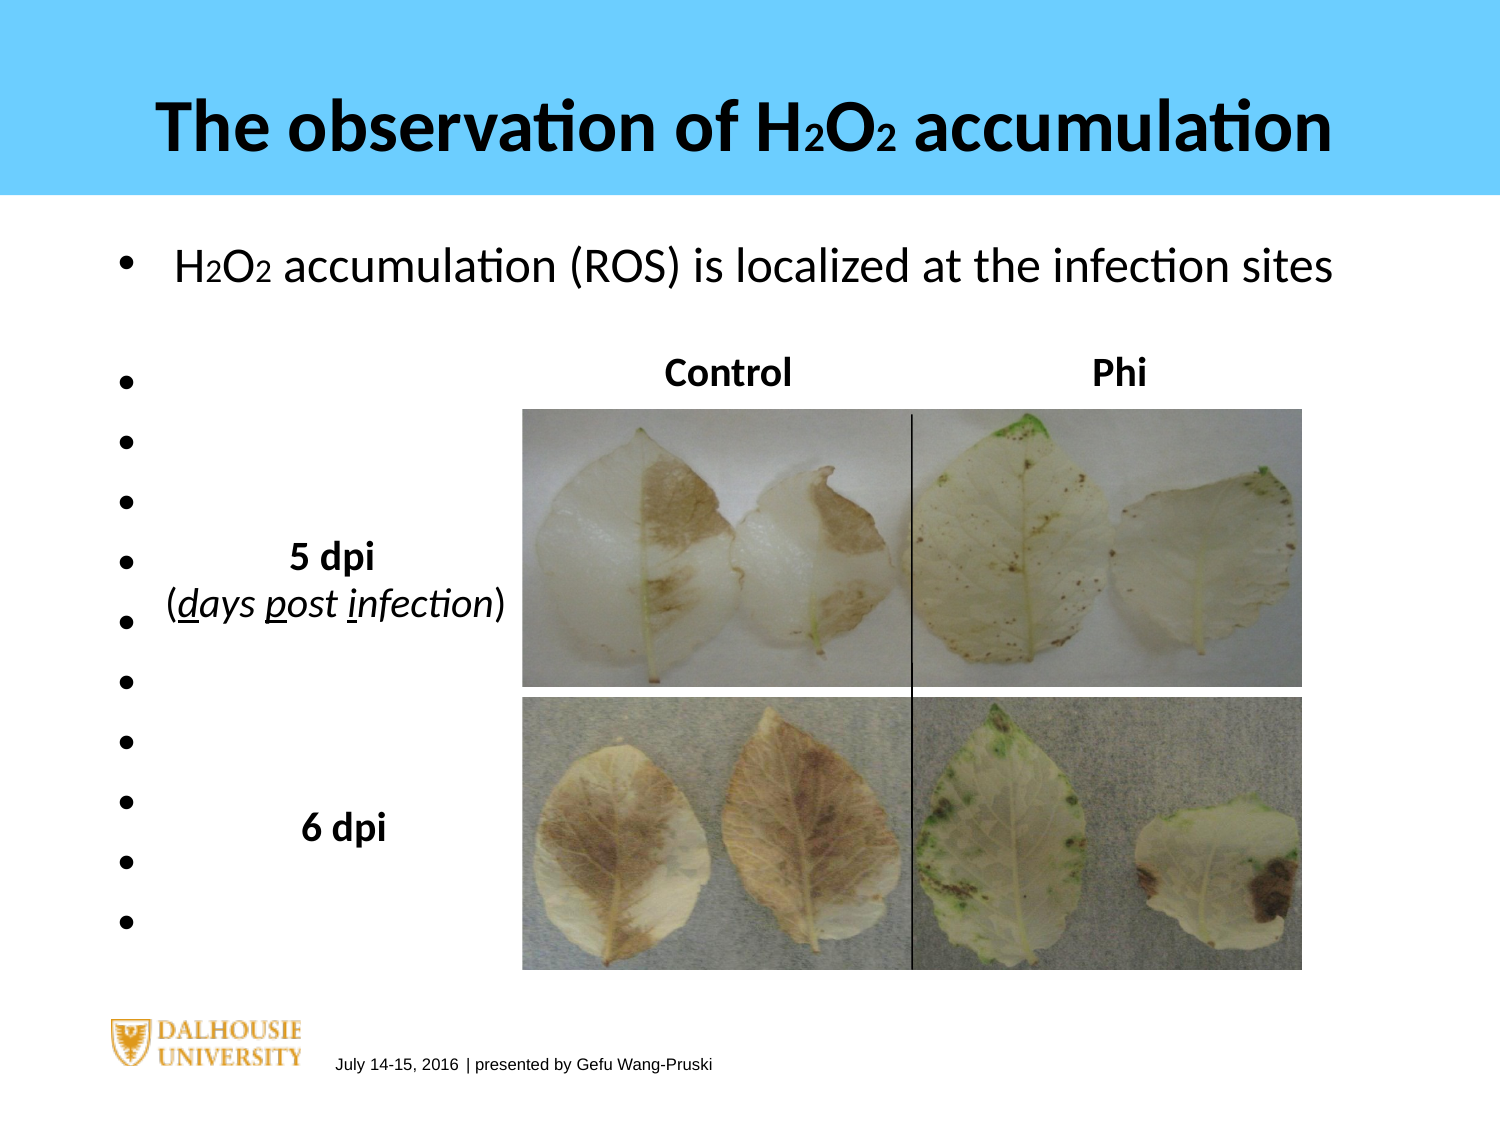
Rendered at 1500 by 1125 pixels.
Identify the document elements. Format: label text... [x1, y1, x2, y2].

picture [913, 697, 1302, 970]
picture [522, 409, 1302, 687]
text_box Phi [1077, 337, 1196, 403]
text_box The observation of H2O2 accumulation [140, 69, 1401, 176]
text_box Control [649, 337, 865, 403]
text_box 5 dpi [274, 520, 405, 567]
text_box (days post infection) [150, 567, 523, 634]
picture [522, 697, 911, 970]
text_box H2O2 accumulation (ROS) is localized at the infection sites [102, 224, 1438, 968]
text_box 6 dpi [285, 792, 402, 858]
